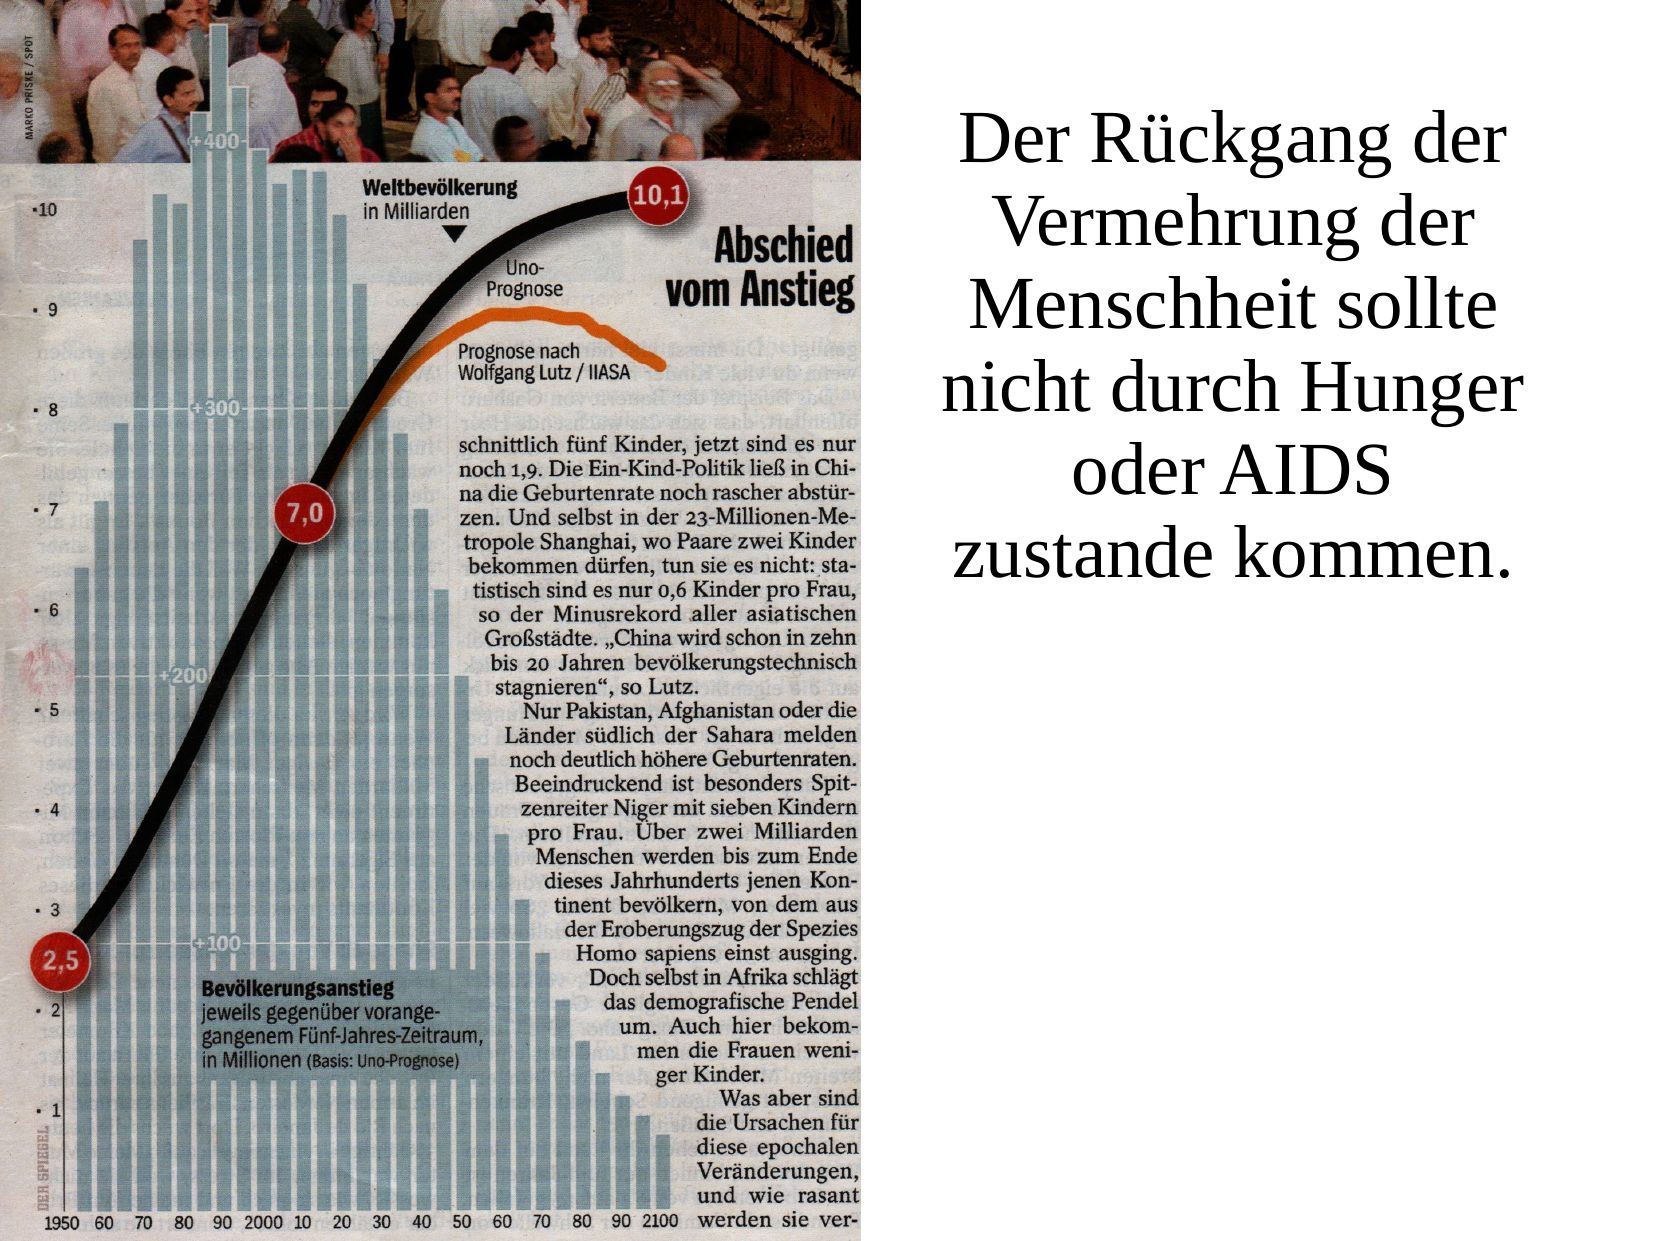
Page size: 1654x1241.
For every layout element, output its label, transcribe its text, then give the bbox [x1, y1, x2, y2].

picture [0, 0, 861, 1241]
text_box Der Rückgang der Vermehrung der Menschheit sollte nicht durch Hunger oder AIDS zustande kommen. [927, 88, 1548, 602]
